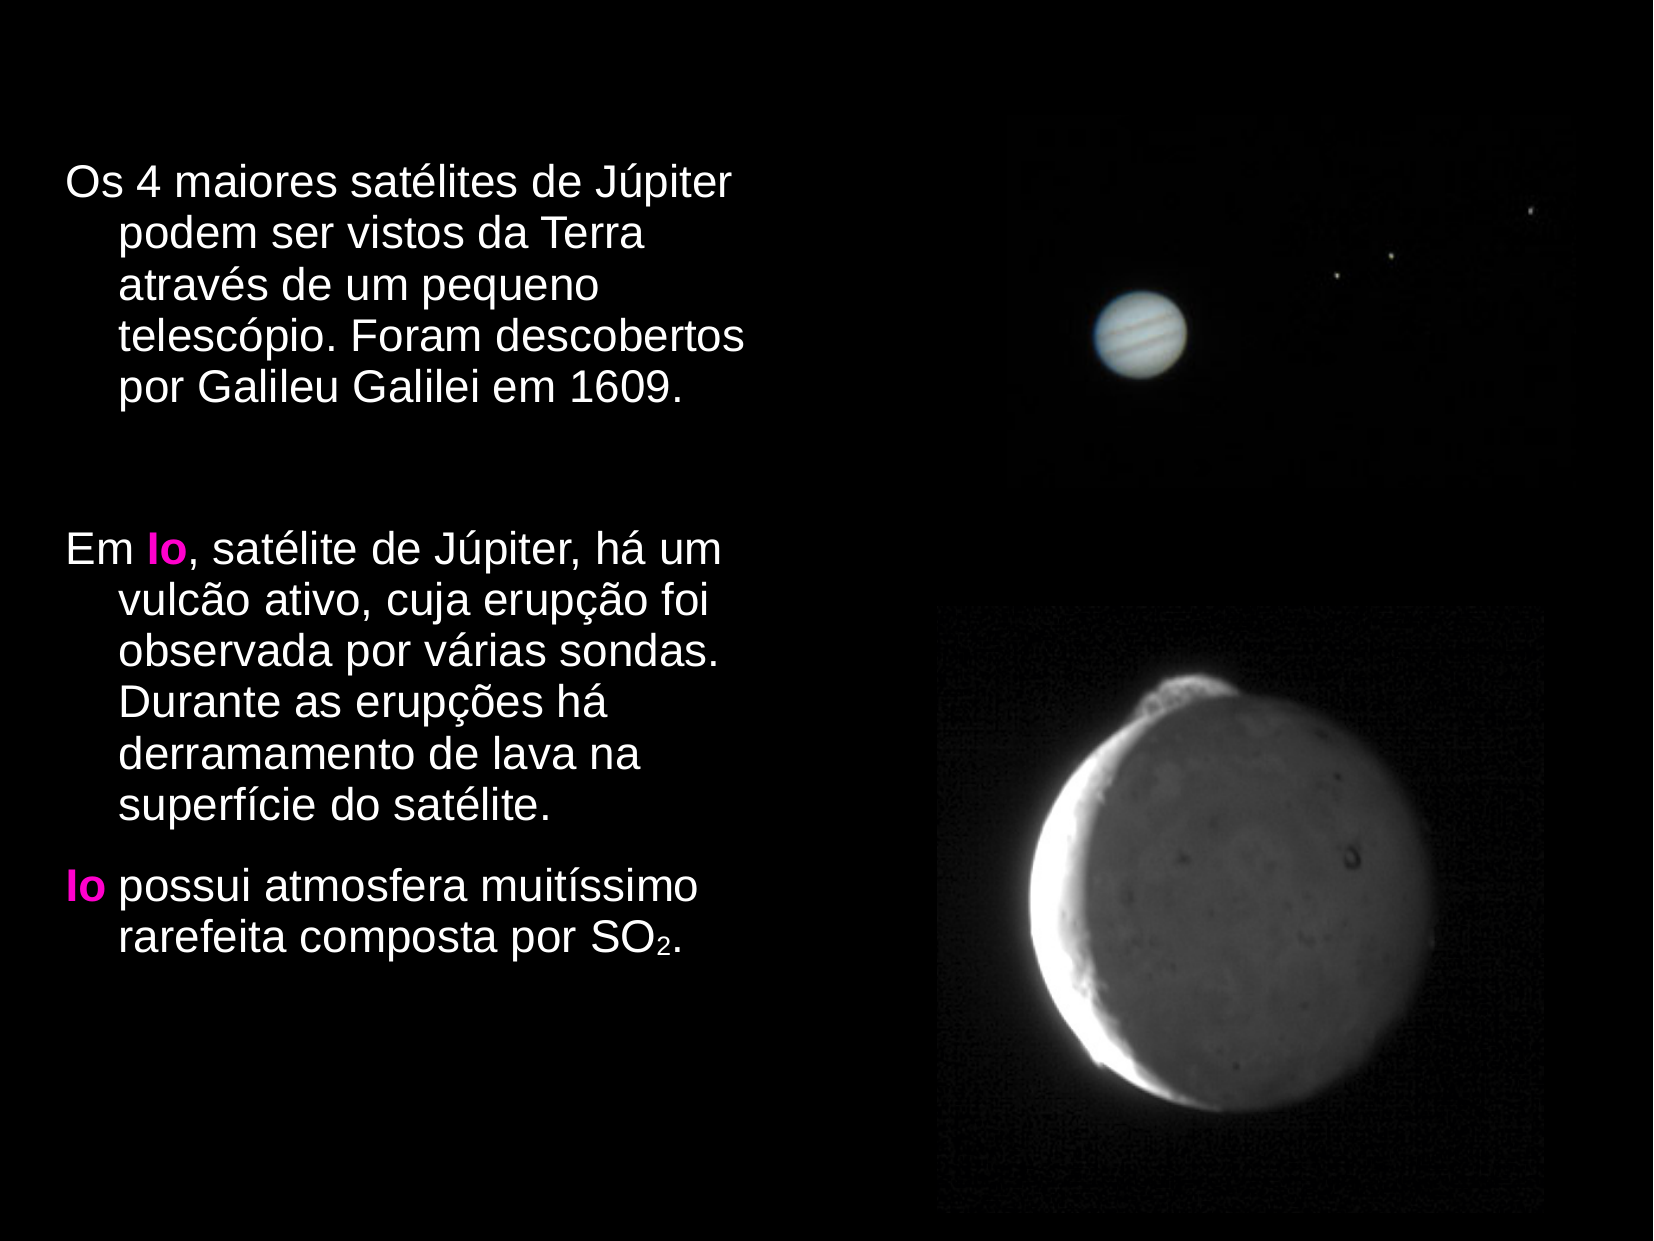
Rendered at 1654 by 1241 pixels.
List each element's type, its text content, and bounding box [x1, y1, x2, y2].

picture [937, 606, 1544, 1213]
list Os 4 maiores satélites de Júpiter podem ser vistos da Terra através de um pequeno telescópio. Foram descobertos por Galileu Galilei em 1609. Em Io, satélite de Júpiter, há um vulcão ativo, cuja erupção foi observada por várias sondas. Durante as erupções há derramamento de lava na superfície do satélite. Io possui atmosfera muitíssimo rarefeita composta por SO2. [47, 156, 774, 1183]
picture [1007, 115, 1576, 488]
